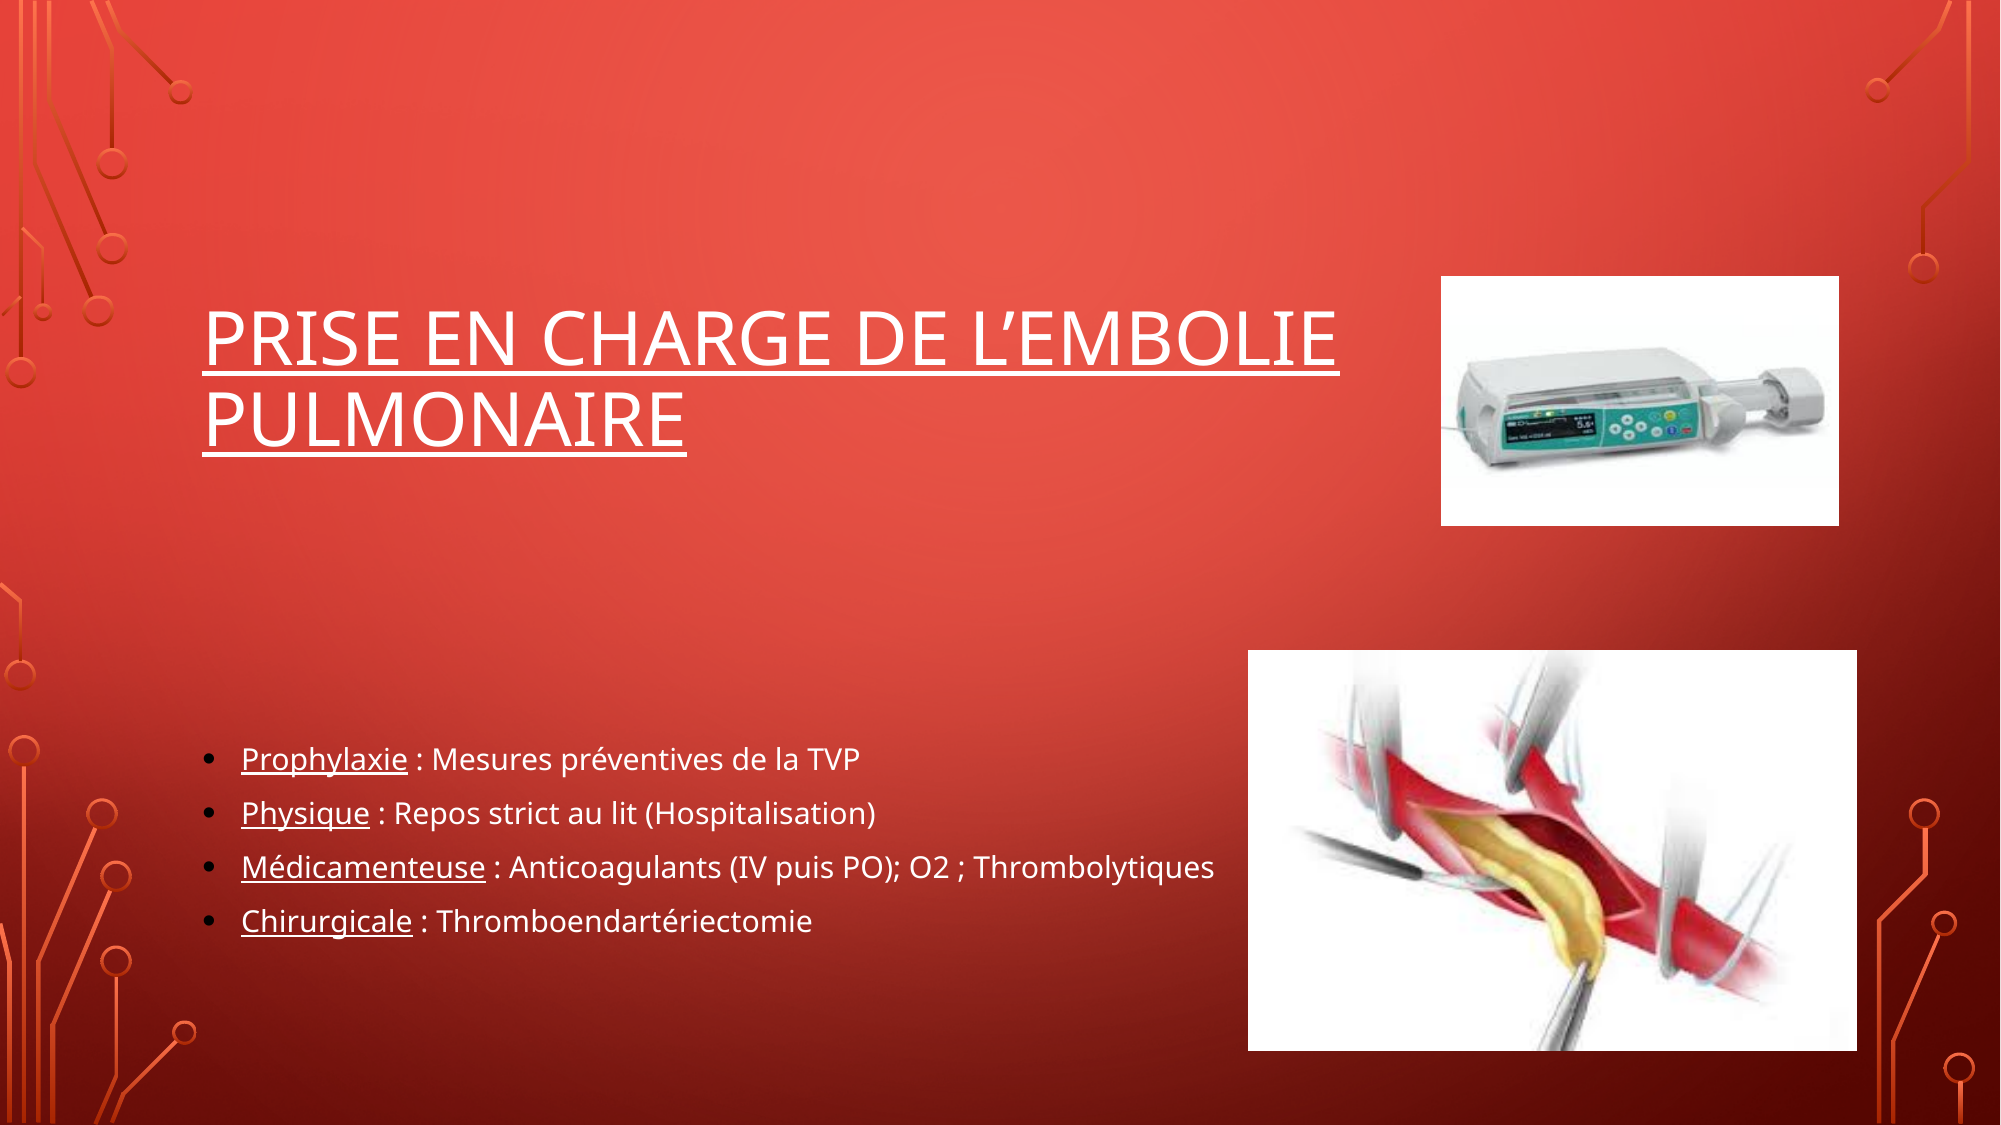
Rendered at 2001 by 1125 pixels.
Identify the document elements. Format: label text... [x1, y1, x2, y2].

list Prophylaxie : Mesures préventives de la TVP Physique : Repos strict au lit (Hospitalisation) Médicamenteuse : Anticoagulants (IV puis PO); O2 ; Thrombolytiques Chirurgicale : Thromboendartériectomie [161, 256, 1875, 766]
picture [1441, 276, 1839, 526]
title Prise en charge de L’embolie pulmonaire [187, 99, 1813, 256]
picture [1248, 650, 1857, 1051]
